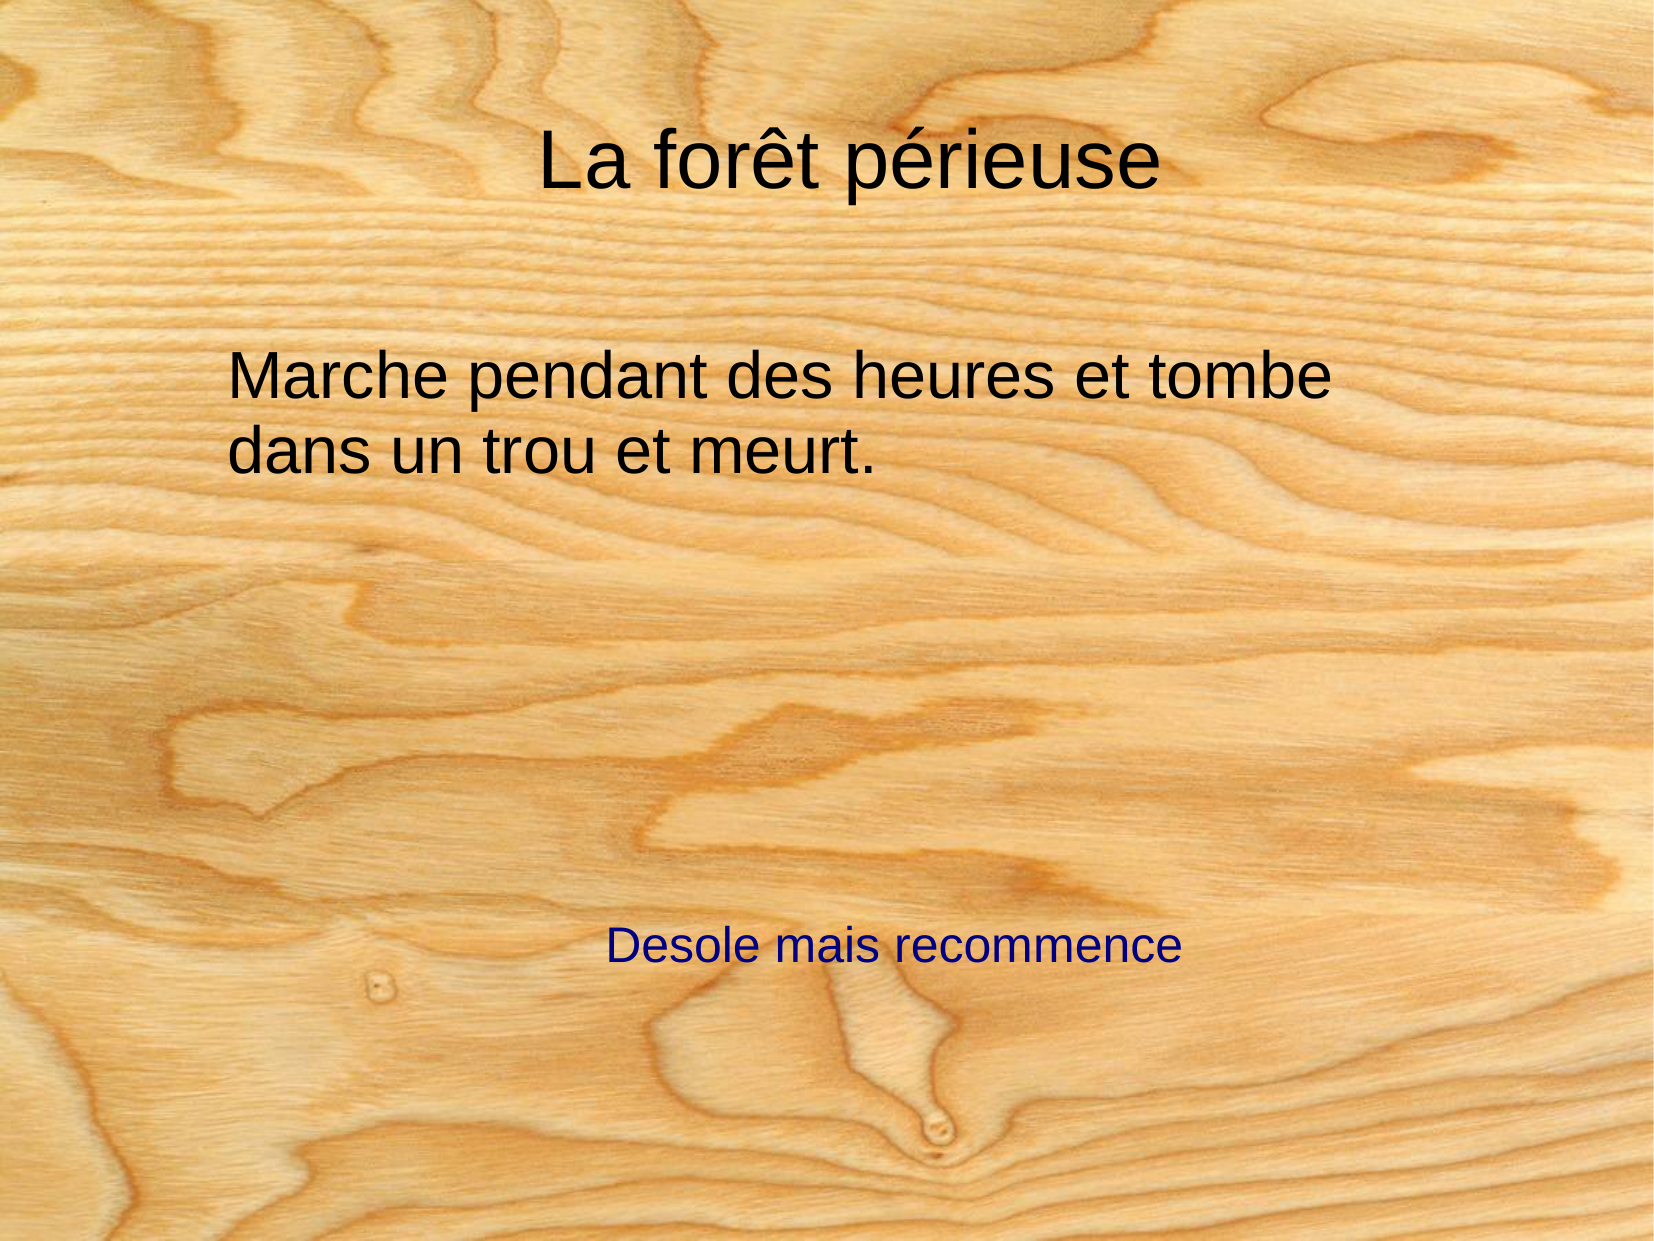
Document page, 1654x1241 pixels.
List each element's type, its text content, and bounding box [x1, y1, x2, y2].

text_box La forêt périeuse [283, 106, 1418, 214]
text_box Desole mais recommence [590, 909, 1205, 981]
picture [0, 0, 1654, 1241]
text_box Marche pendant des heures et tombe dans un trou et meurt. [212, 330, 1512, 494]
